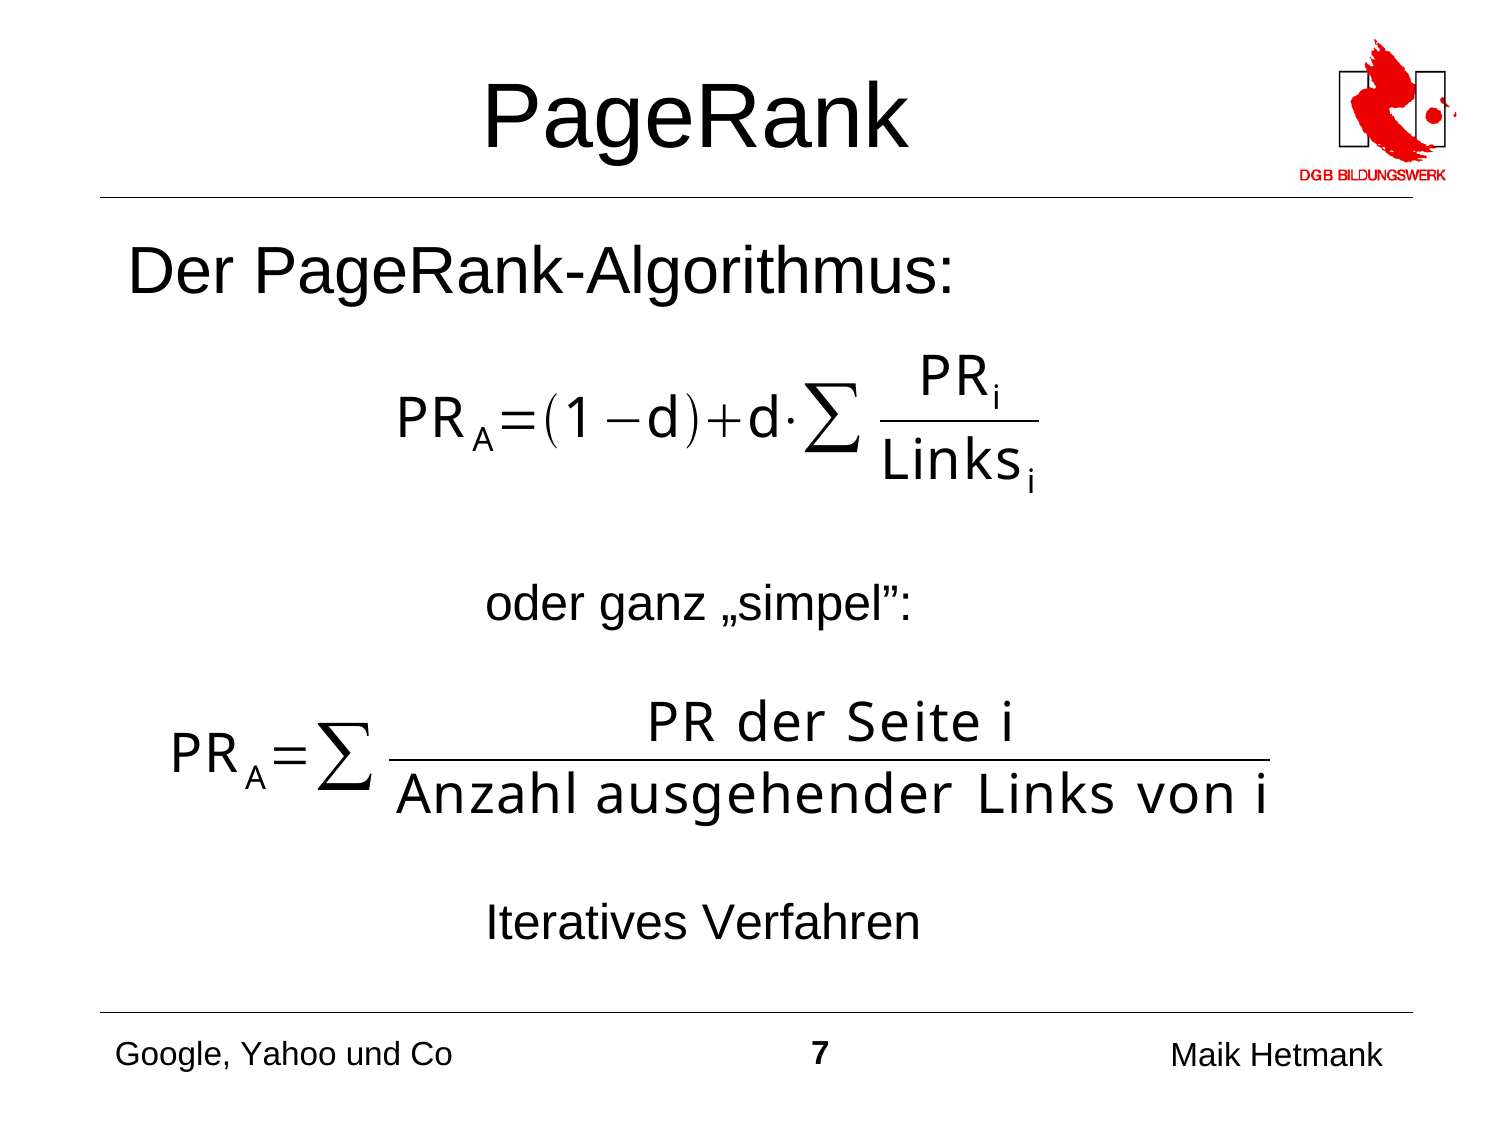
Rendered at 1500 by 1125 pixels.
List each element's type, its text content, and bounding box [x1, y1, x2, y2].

text_box oder ganz „simpel”: [485, 571, 983, 638]
picture [1299, 37, 1457, 181]
chart [169, 690, 1275, 827]
chart [395, 342, 1042, 501]
title PageRank [87, 49, 1305, 175]
text_box Iteratives Verfahren [485, 890, 1016, 956]
list Der PageRank-Algorithmus: [112, 224, 1426, 324]
